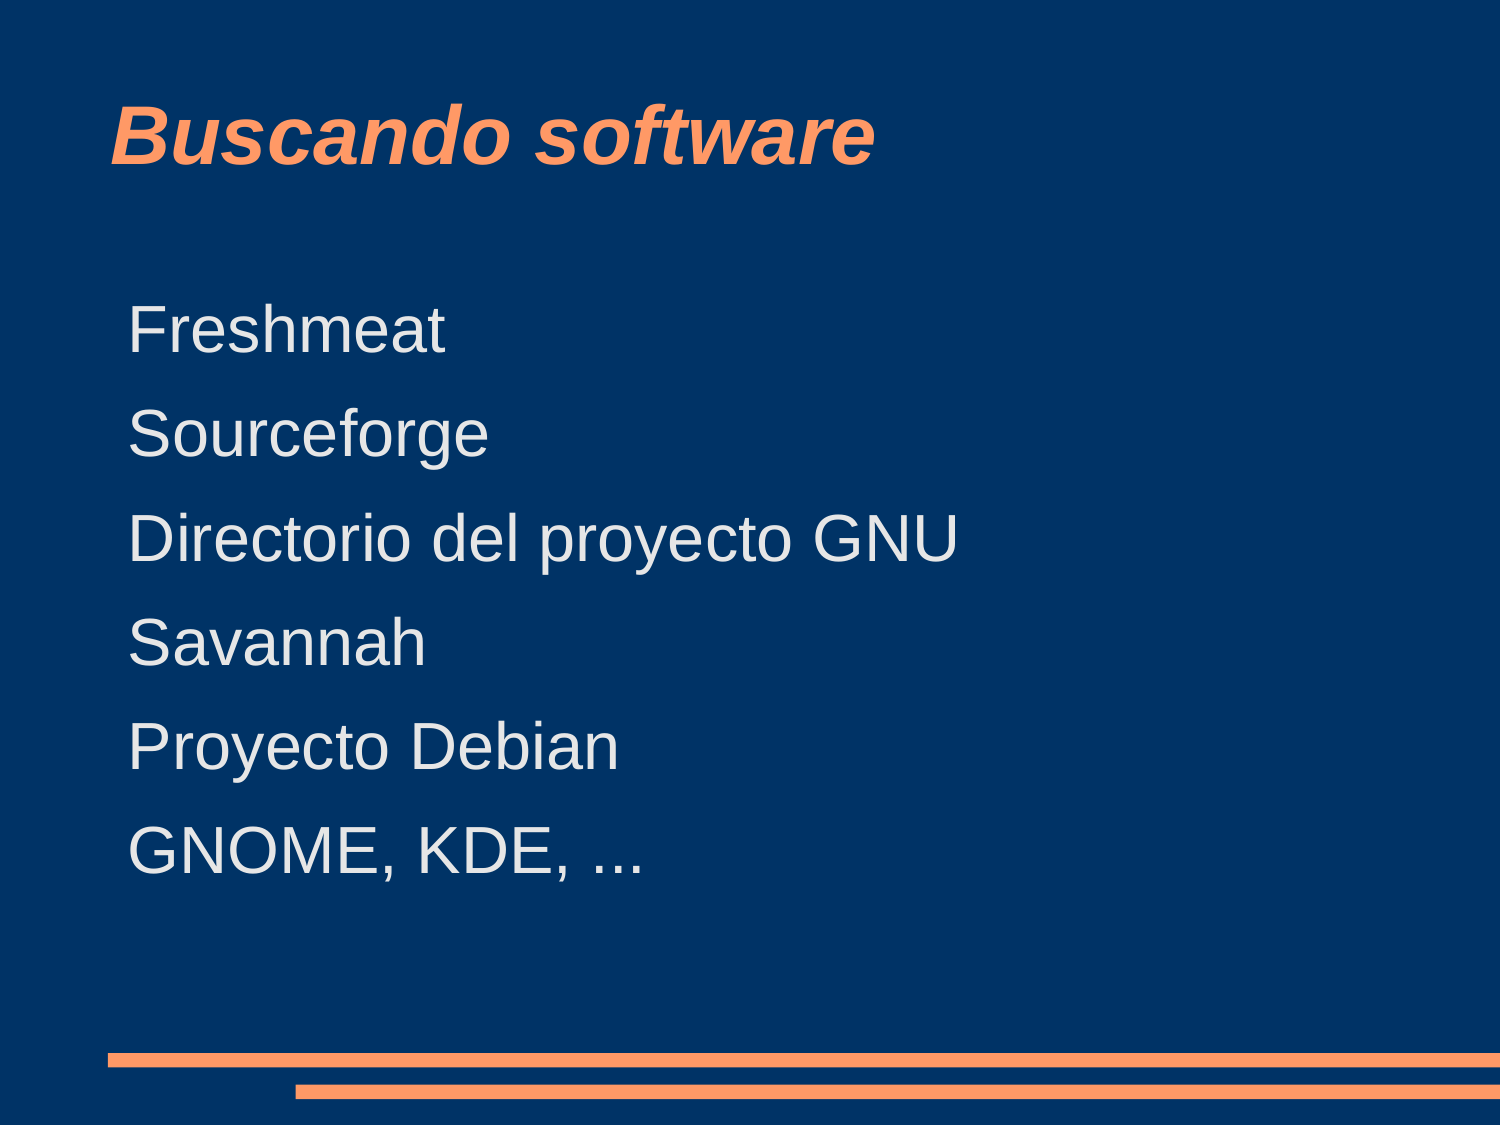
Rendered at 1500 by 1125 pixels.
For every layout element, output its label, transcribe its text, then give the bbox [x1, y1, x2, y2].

title Buscando software [110, 41, 1392, 230]
list Freshmeat Sourceforge Directorio del proyecto GNU Savannah Proyecto Debian GNOME, KDE, ... [110, 292, 1416, 1027]
